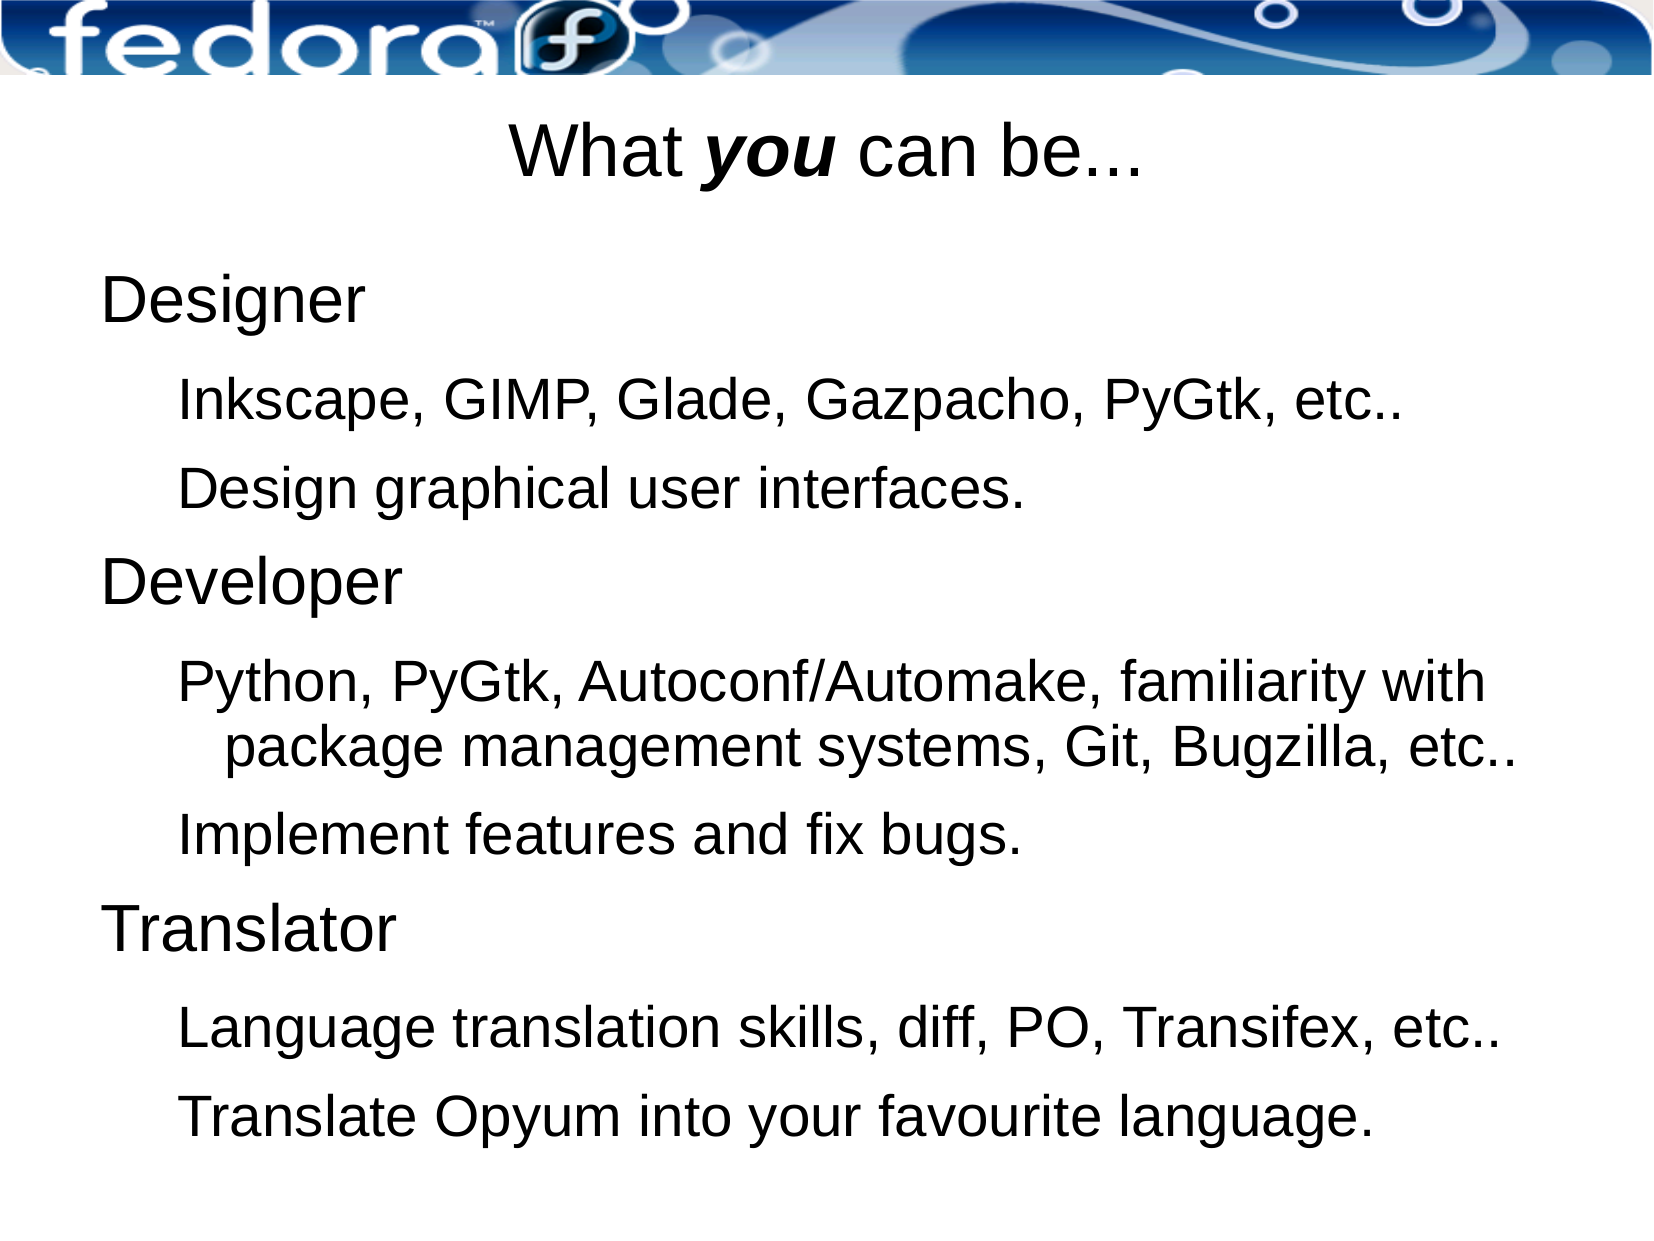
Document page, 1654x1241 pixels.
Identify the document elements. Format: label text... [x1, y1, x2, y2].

picture [0, 0, 1654, 76]
title What you can be... [82, 75, 1571, 226]
list Designer Inkscape, GIMP, Glade, Gazpacho, PyGtk, etc.. Design graphical user interfaces. Developer Python, PyGtk, Autoconf/Automake, familiarity with package management systems, Git, Bugzilla, etc.. Implement features and fix bugs. Translator Language translation skills, diff, PO, Transifex, etc.. Translate Opyum into your favourite language. [82, 262, 1571, 1201]
